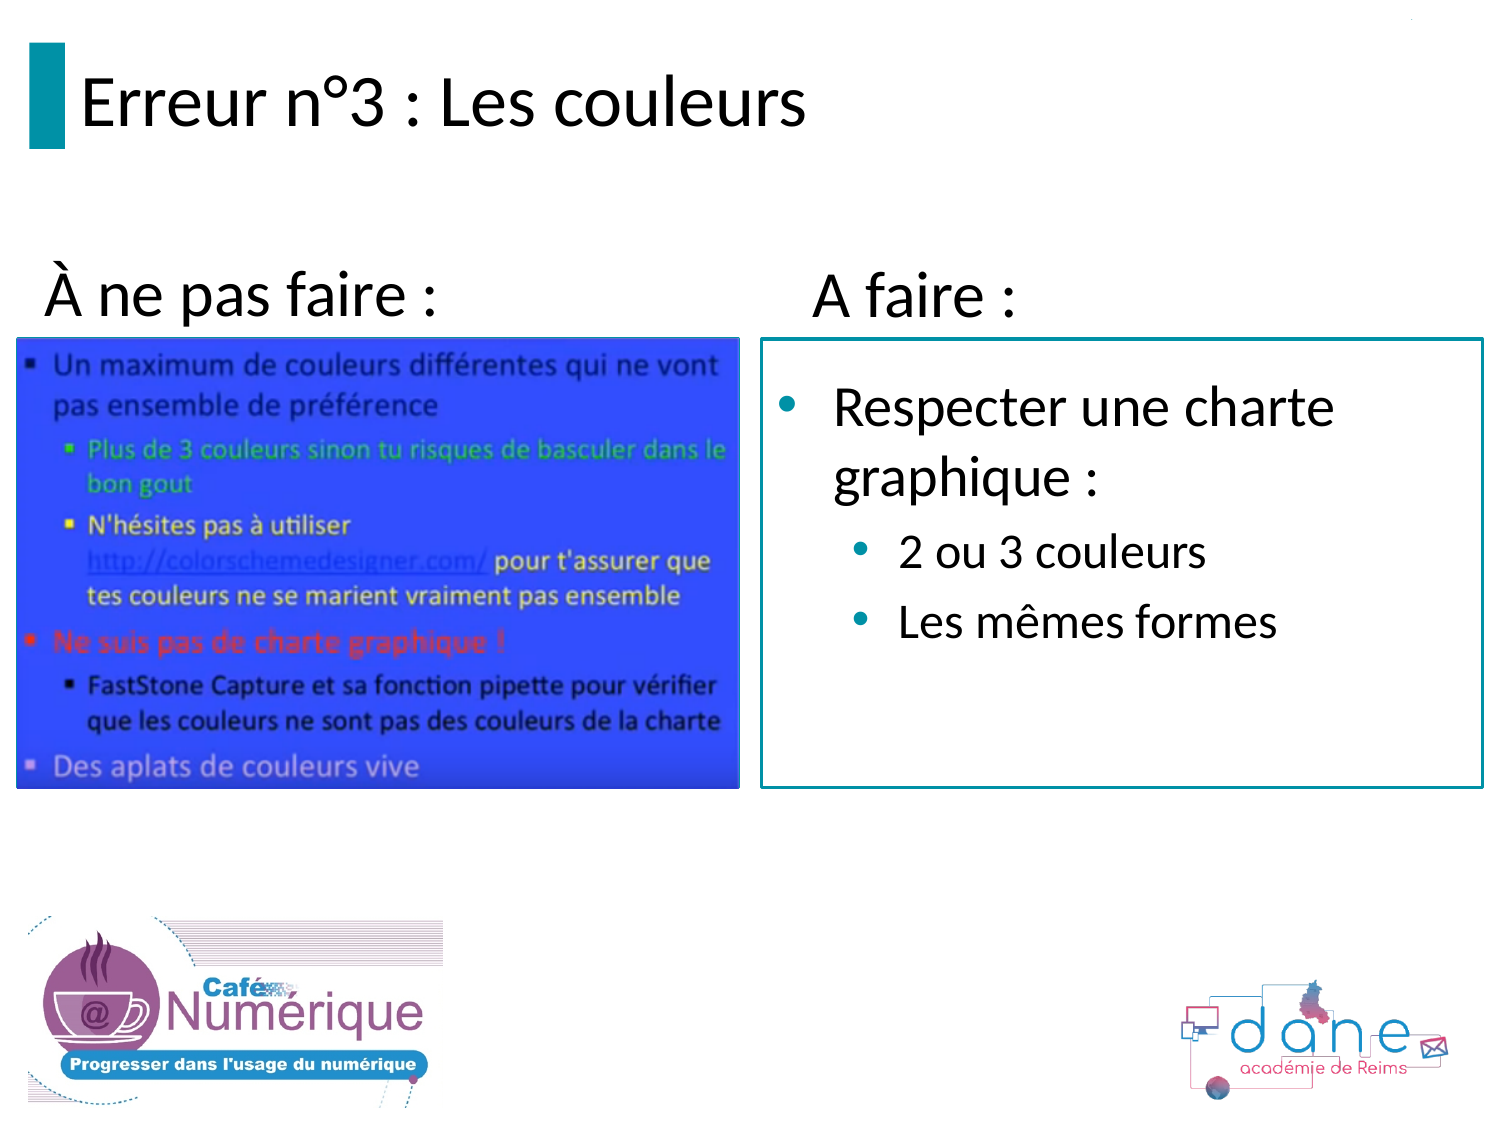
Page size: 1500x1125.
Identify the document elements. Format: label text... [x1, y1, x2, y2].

picture [28, 916, 443, 1108]
picture [17, 338, 739, 789]
title Erreur n°3 : Les couleurs [64, 45, 1376, 149]
picture [1175, 976, 1451, 1102]
text_box [761, 339, 1483, 360]
list À ne pas faire : [29, 243, 715, 338]
text_box A faire : [797, 243, 1483, 338]
text_box Respecter une charte graphique : 2 ou 3 couleurs Les mêmes formes [761, 360, 1483, 799]
